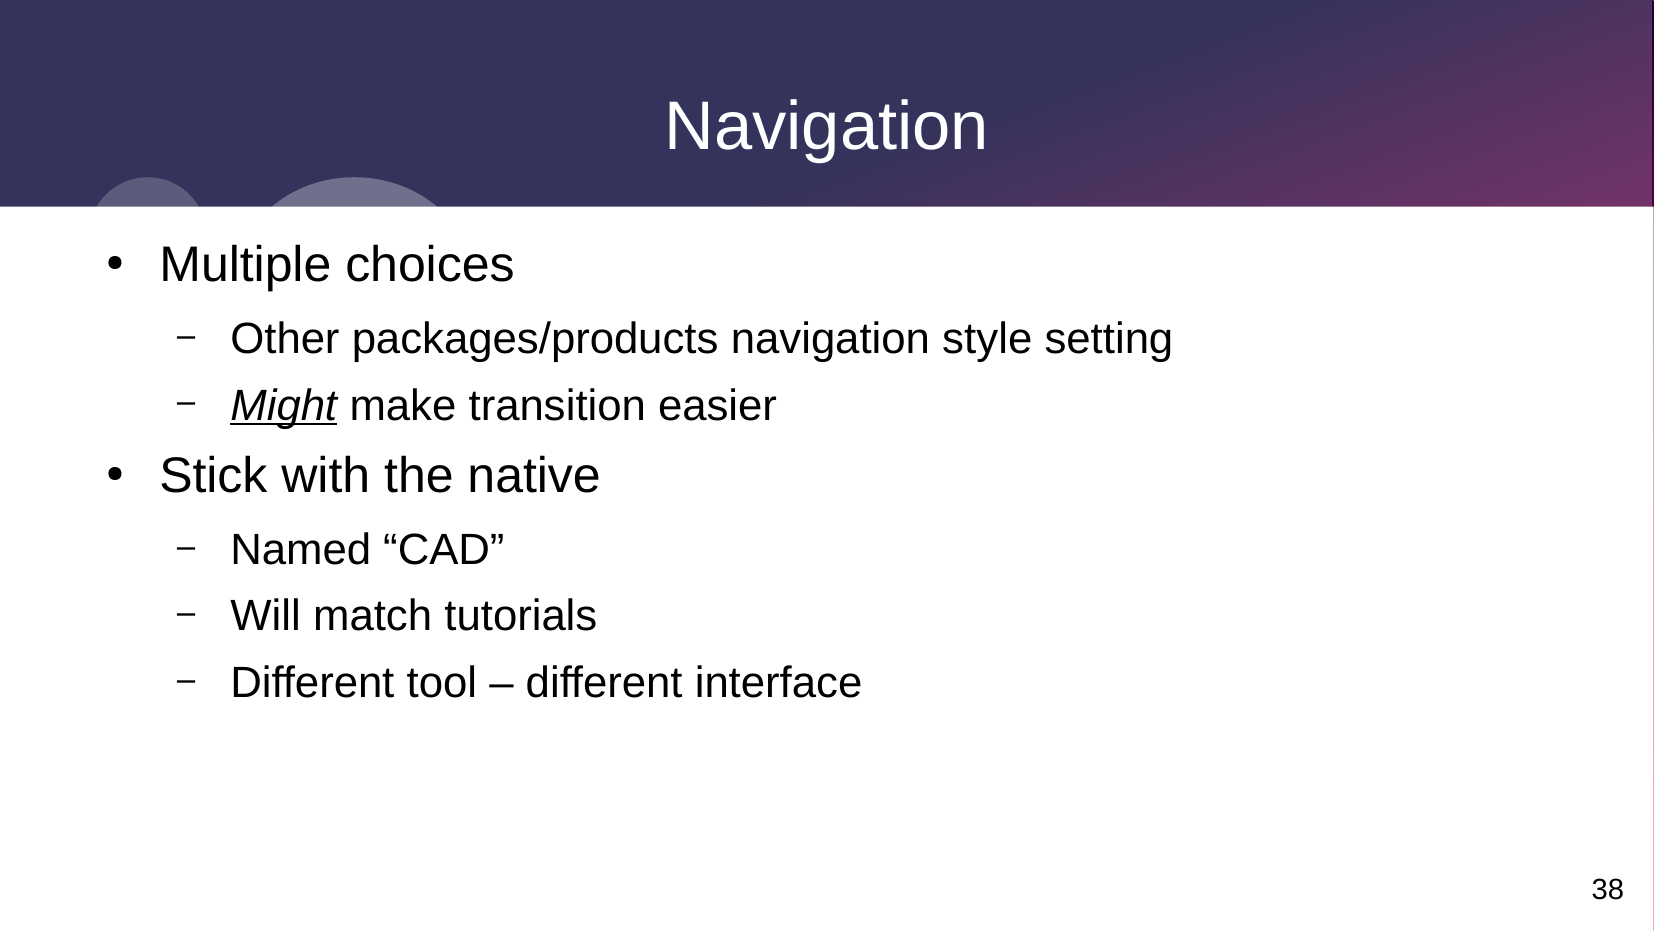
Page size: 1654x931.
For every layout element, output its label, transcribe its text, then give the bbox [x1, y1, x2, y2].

list Multiple choices Other packages/products navigation style setting Might make transition easier Stick with the native Named “CAD” Will match tutorials Different tool – different interface [88, 236, 1565, 827]
title Navigation [88, 44, 1565, 207]
